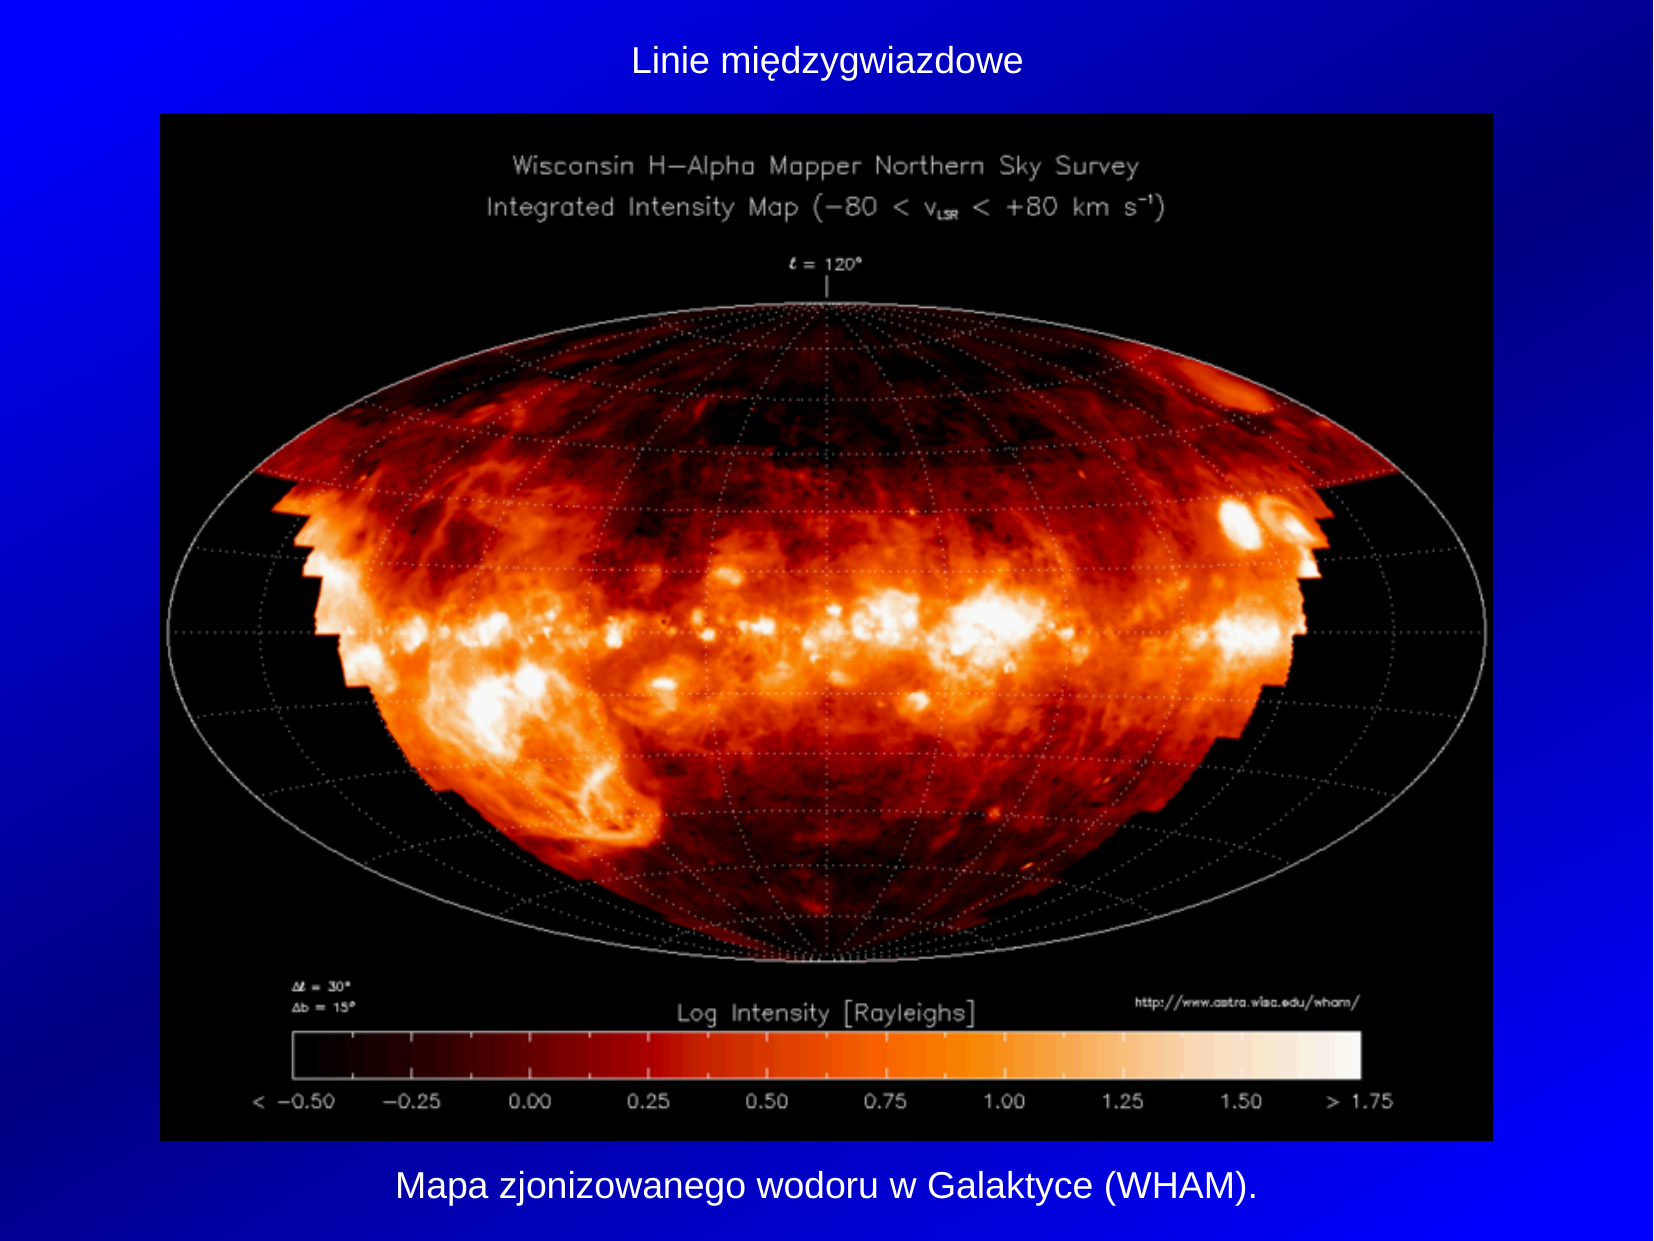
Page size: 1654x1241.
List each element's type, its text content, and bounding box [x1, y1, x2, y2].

text_box Mapa zjonizowanego wodoru w Galaktyce (WHAM). [380, 1157, 1274, 1215]
text_box Linie międzygwiazdowe [616, 31, 1039, 89]
picture [160, 113, 1493, 1141]
